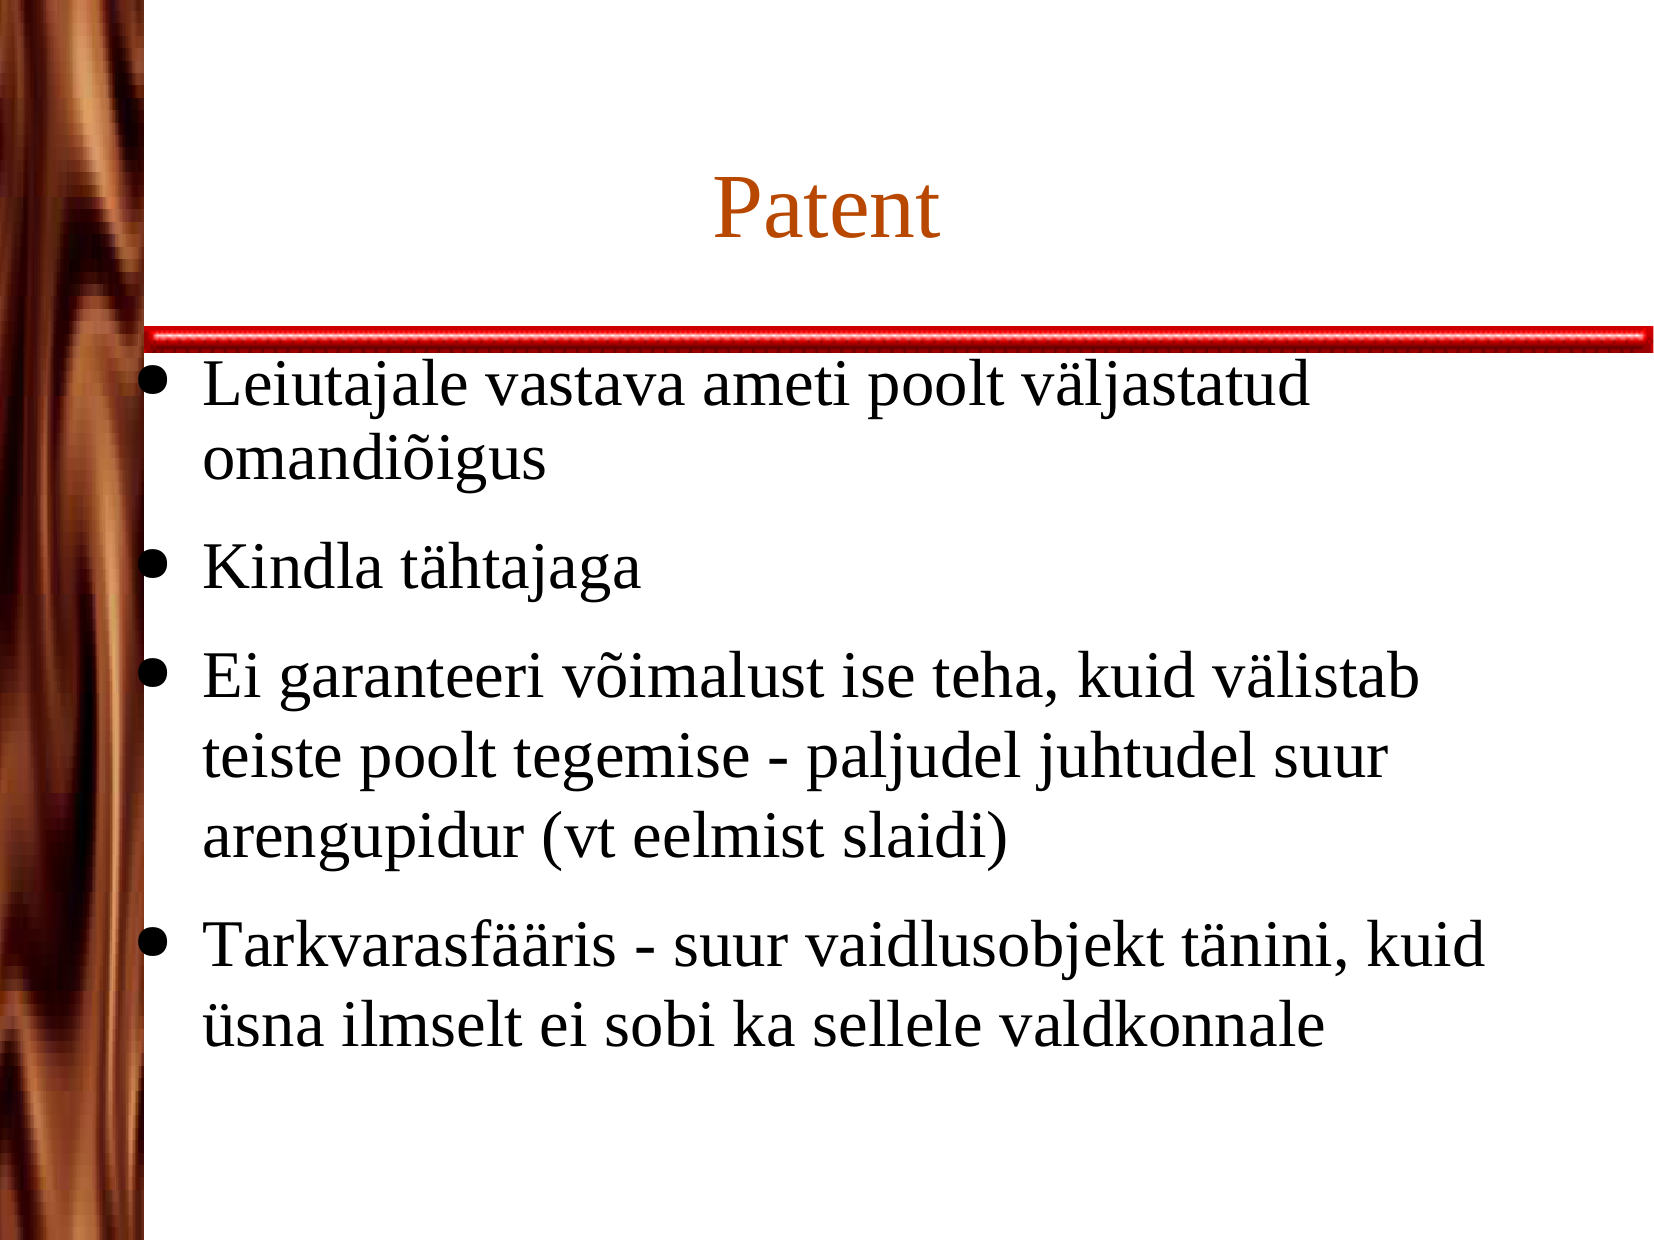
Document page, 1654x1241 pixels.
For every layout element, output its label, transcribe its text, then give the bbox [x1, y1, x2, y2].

picture [0, 0, 1654, 1240]
title Patent [121, 100, 1533, 312]
list Leiutajale vastava ameti poolt väljastatud omandiõigus Kindla tähtajaga Ei garanteeri võimalust ise teha, kuid välistab teiste poolt tegemise - paljudel juhtudel suur arengupidur (vt eelmist slaidi) Tarkvarasfääris - suur vaidlusobjekt tänini, kuid üsna ilmselt ei sobi ka sellele valdkonnale [121, 344, 1533, 1126]
